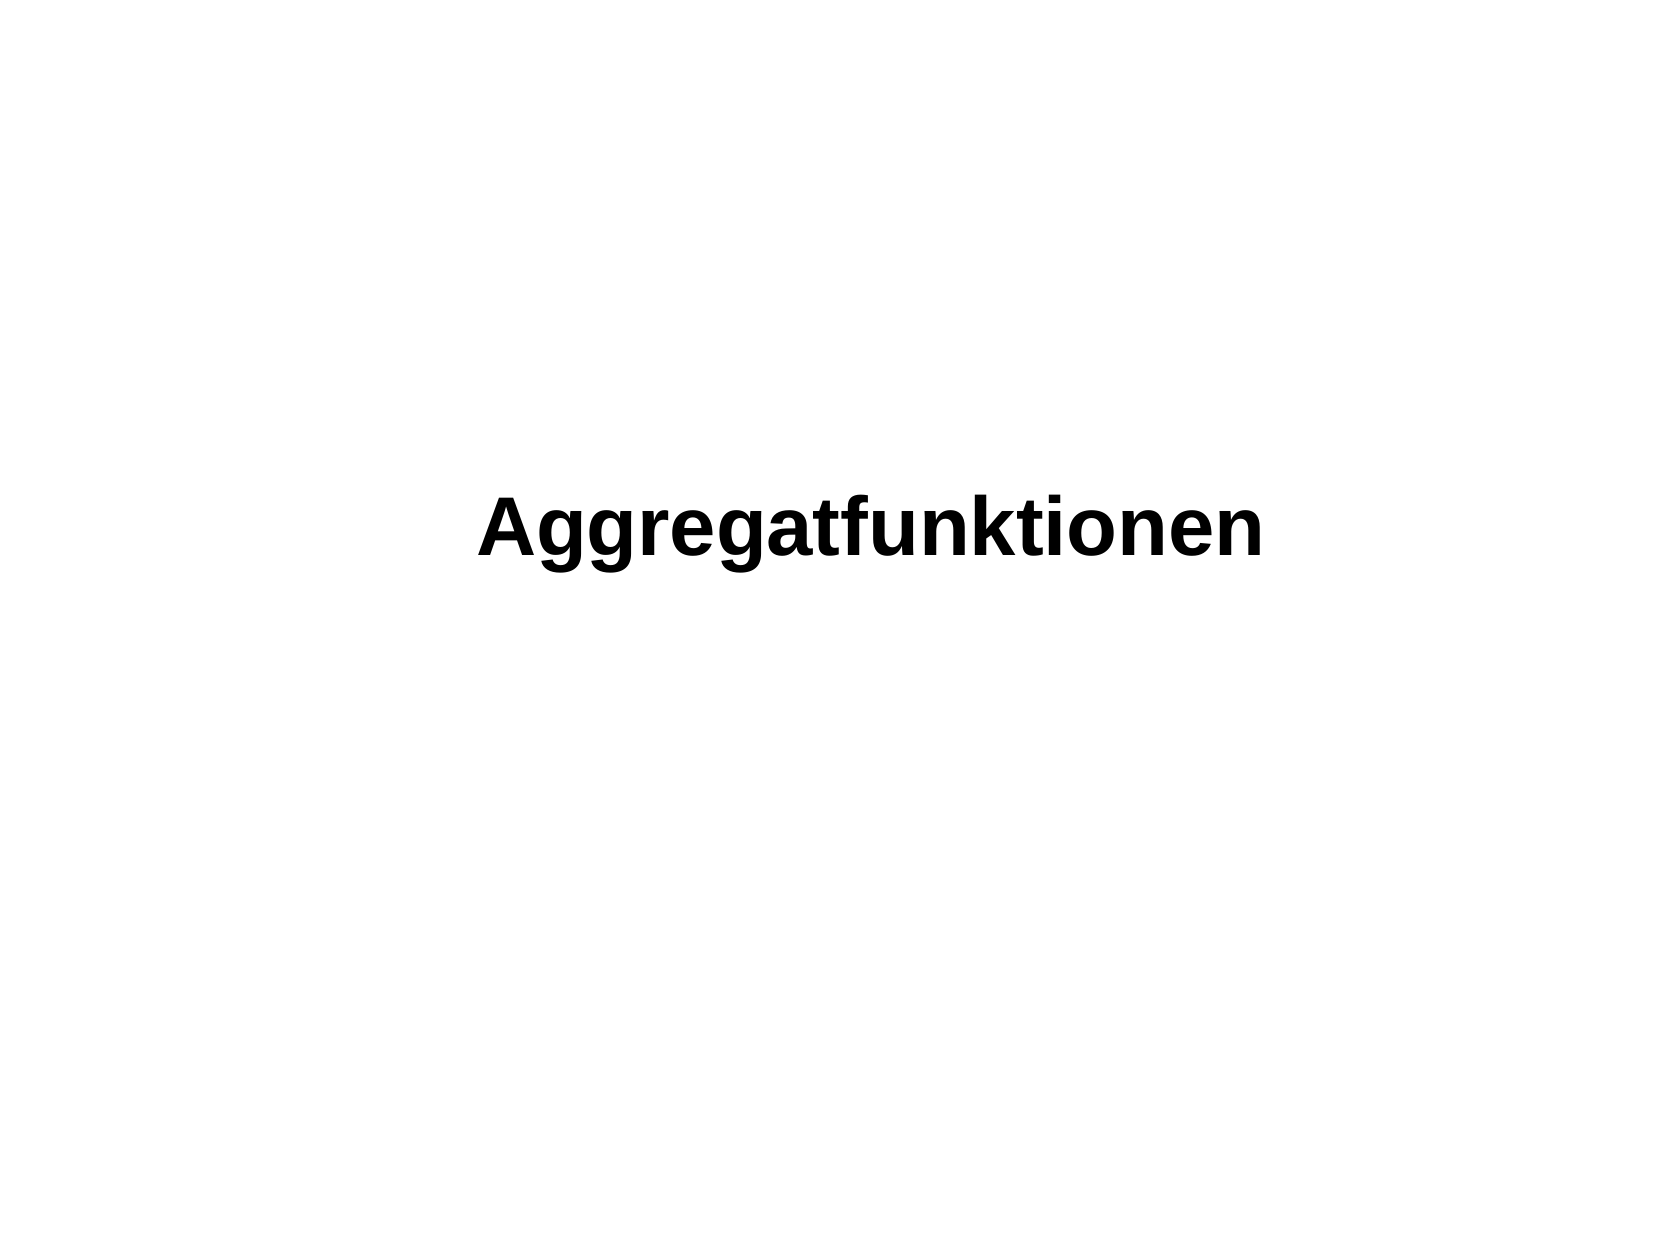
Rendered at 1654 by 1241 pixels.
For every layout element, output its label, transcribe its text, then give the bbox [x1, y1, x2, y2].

text_box Aggregatfunktionen [177, 472, 1565, 581]
